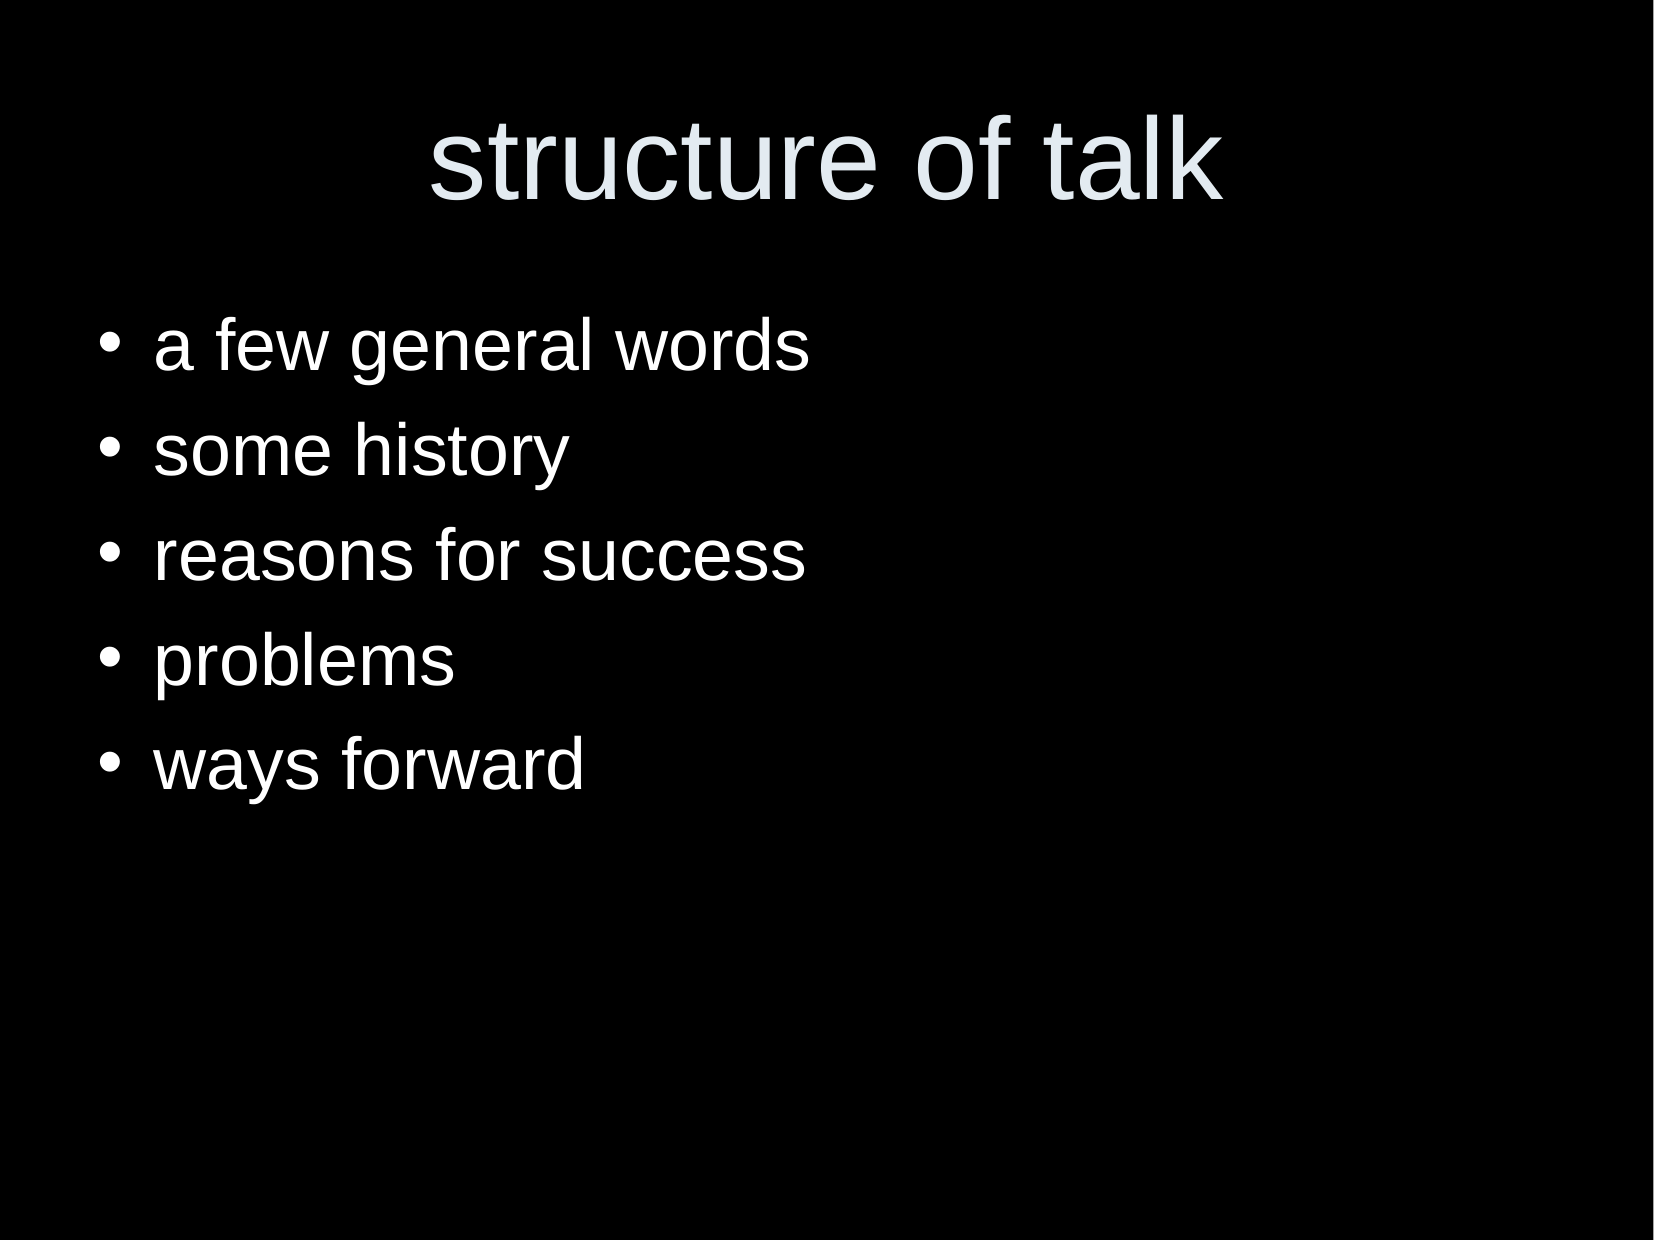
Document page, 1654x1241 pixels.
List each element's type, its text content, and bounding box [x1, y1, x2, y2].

list a few general words some history reasons for success problems ways forward [82, 289, 1571, 1108]
title structure of talk [82, 49, 1571, 257]
